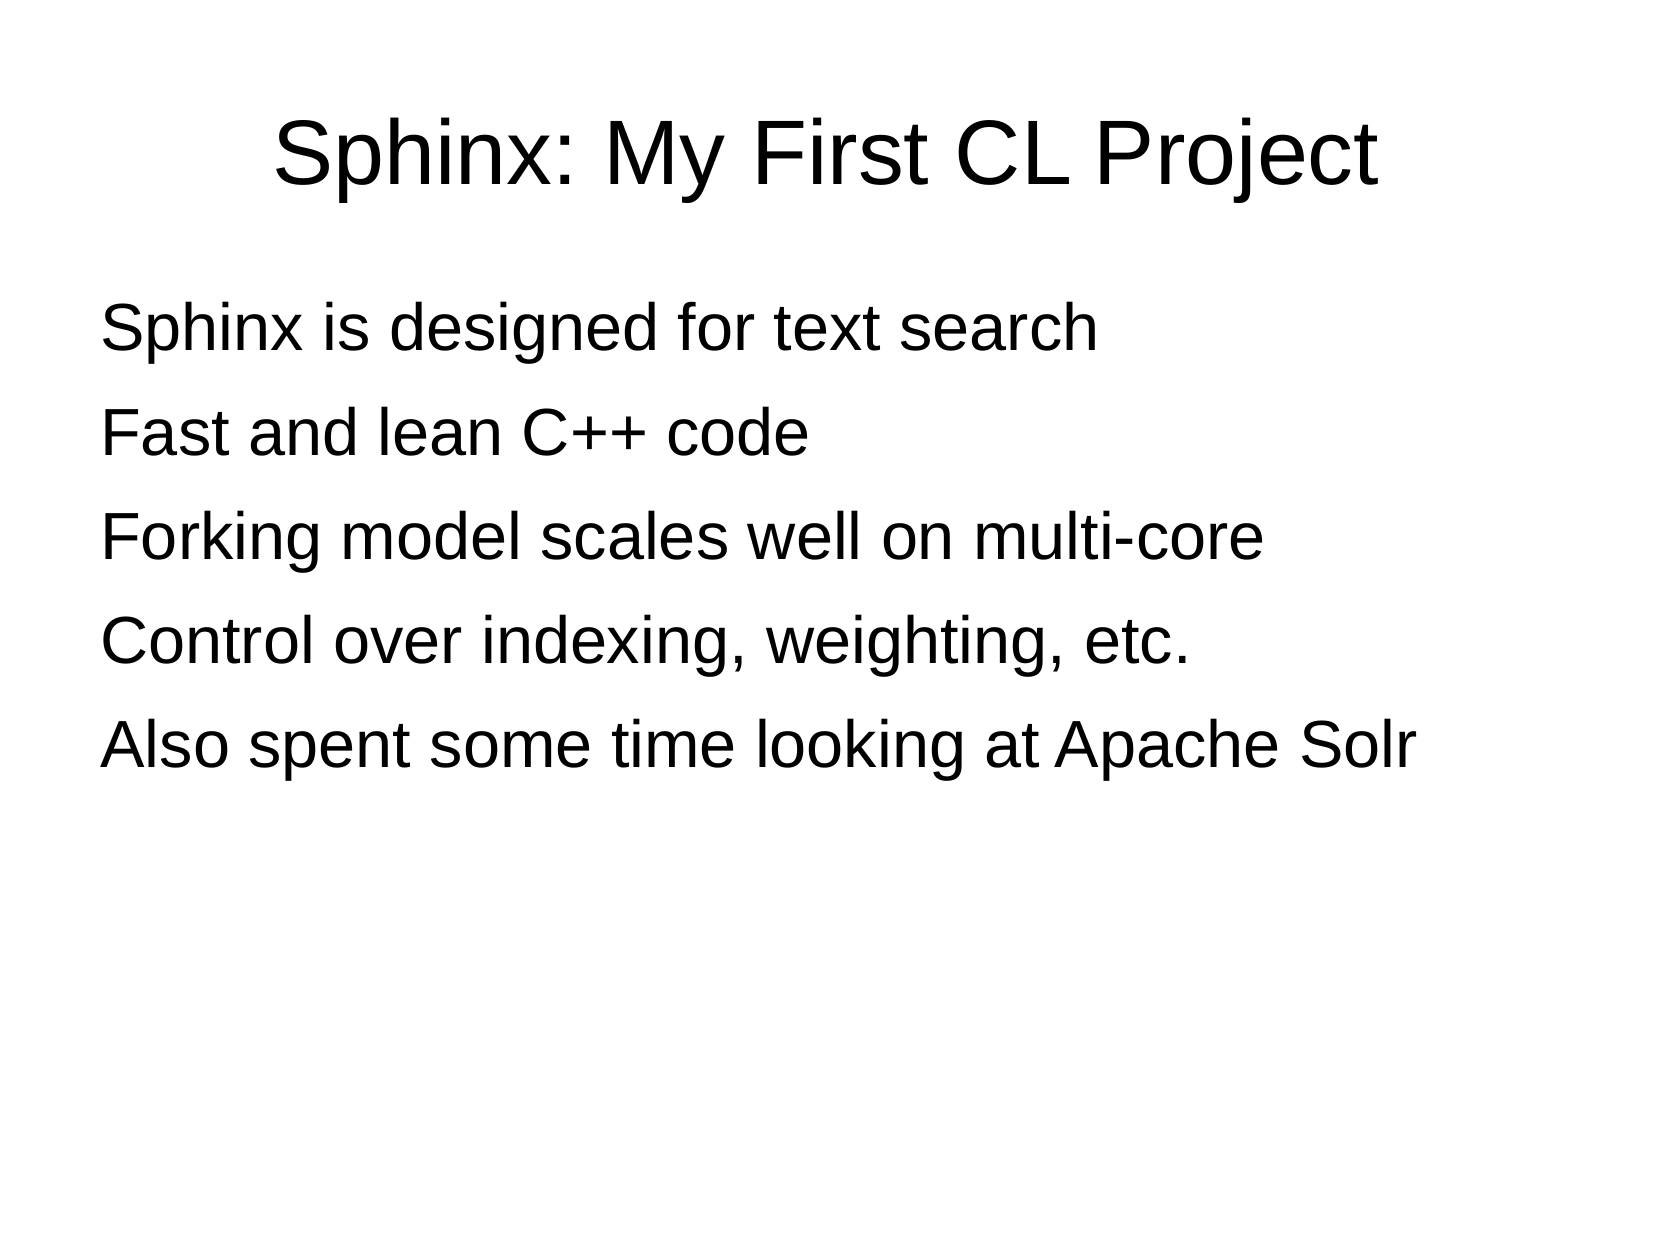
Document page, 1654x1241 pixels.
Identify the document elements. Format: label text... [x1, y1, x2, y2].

title Sphinx: My First CL Project [82, 56, 1571, 250]
list Sphinx is designed for text search Fast and lean C++ code Forking model scales well on multi-core Control over indexing, weighting, etc. Also spent some time looking at Apache Solr [82, 290, 1571, 1094]
